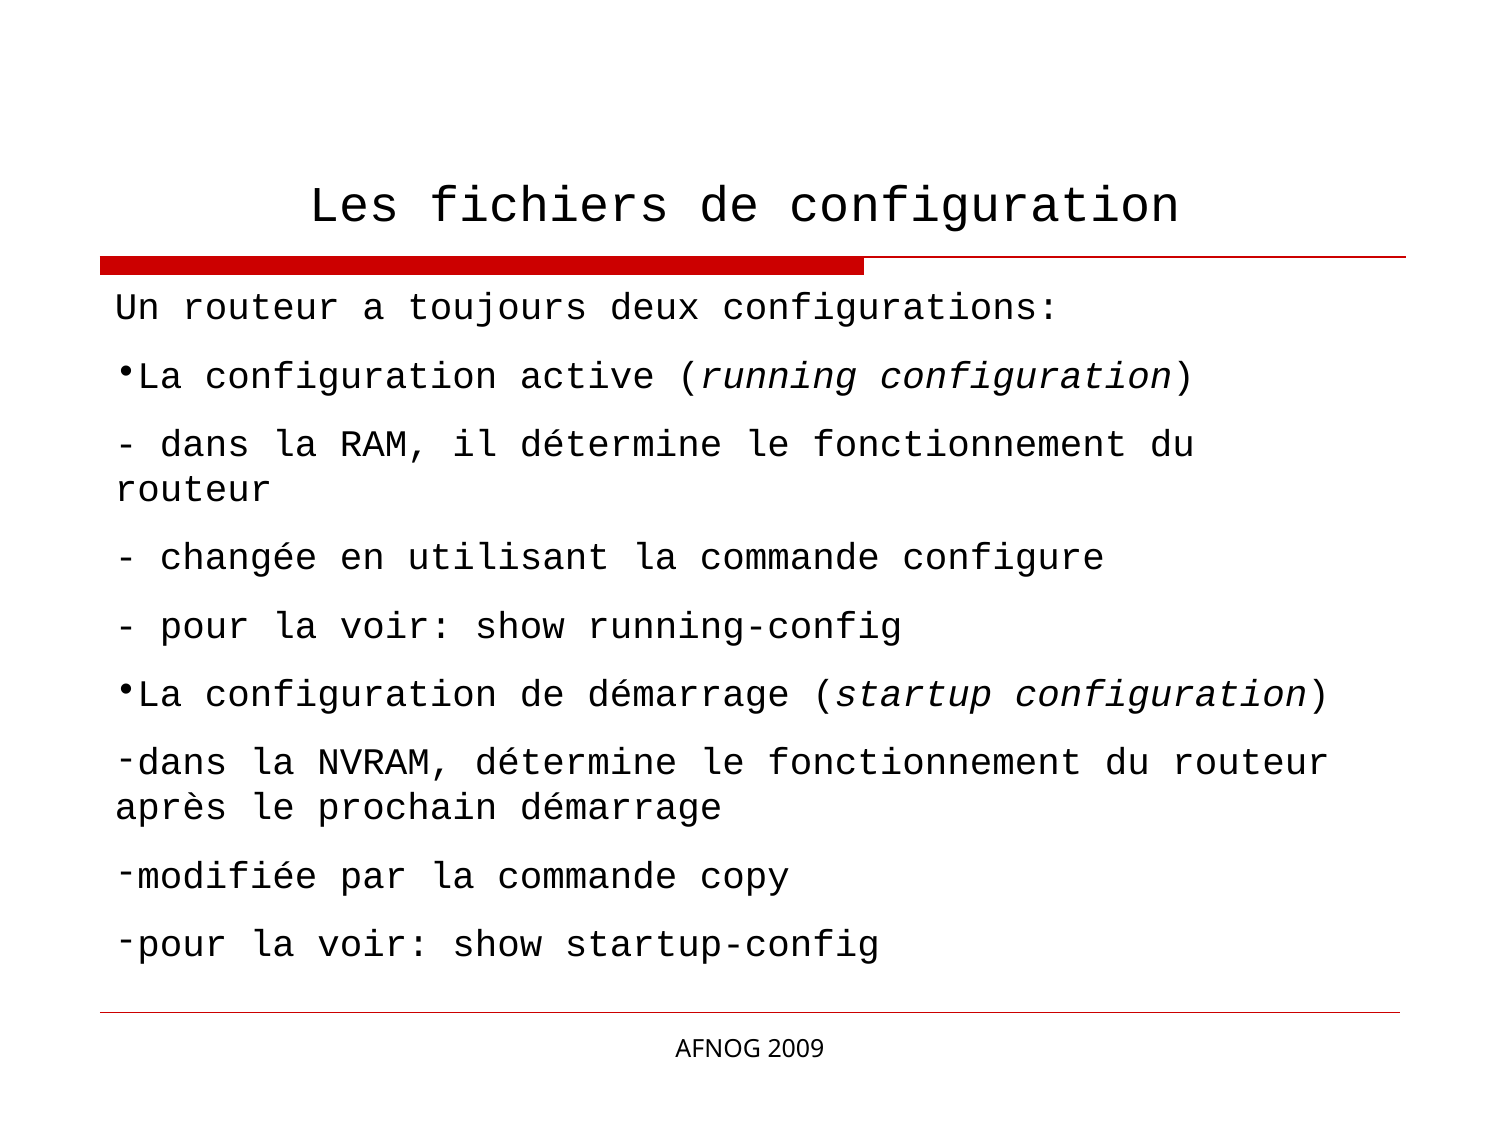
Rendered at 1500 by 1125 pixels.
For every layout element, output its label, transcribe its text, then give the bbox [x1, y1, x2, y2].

text_box AFNOG 2009 [512, 1024, 988, 1103]
title Les fichiers de configuration [88, 170, 1401, 246]
text_box Un routeur a toujours deux configurations: La configuration active (running configuration) - dans la RAM, il détermine le fonctionnement du routeur - changée en utilisant la commande configure - pour la voir: show running-config La configuration de démarrage (startup configuration) dans la NVRAM, détermine le fonctionnement du routeur après le prochain démarrage modifiée par la commande copy pour la voir: show startup-config [100, 274, 1363, 972]
